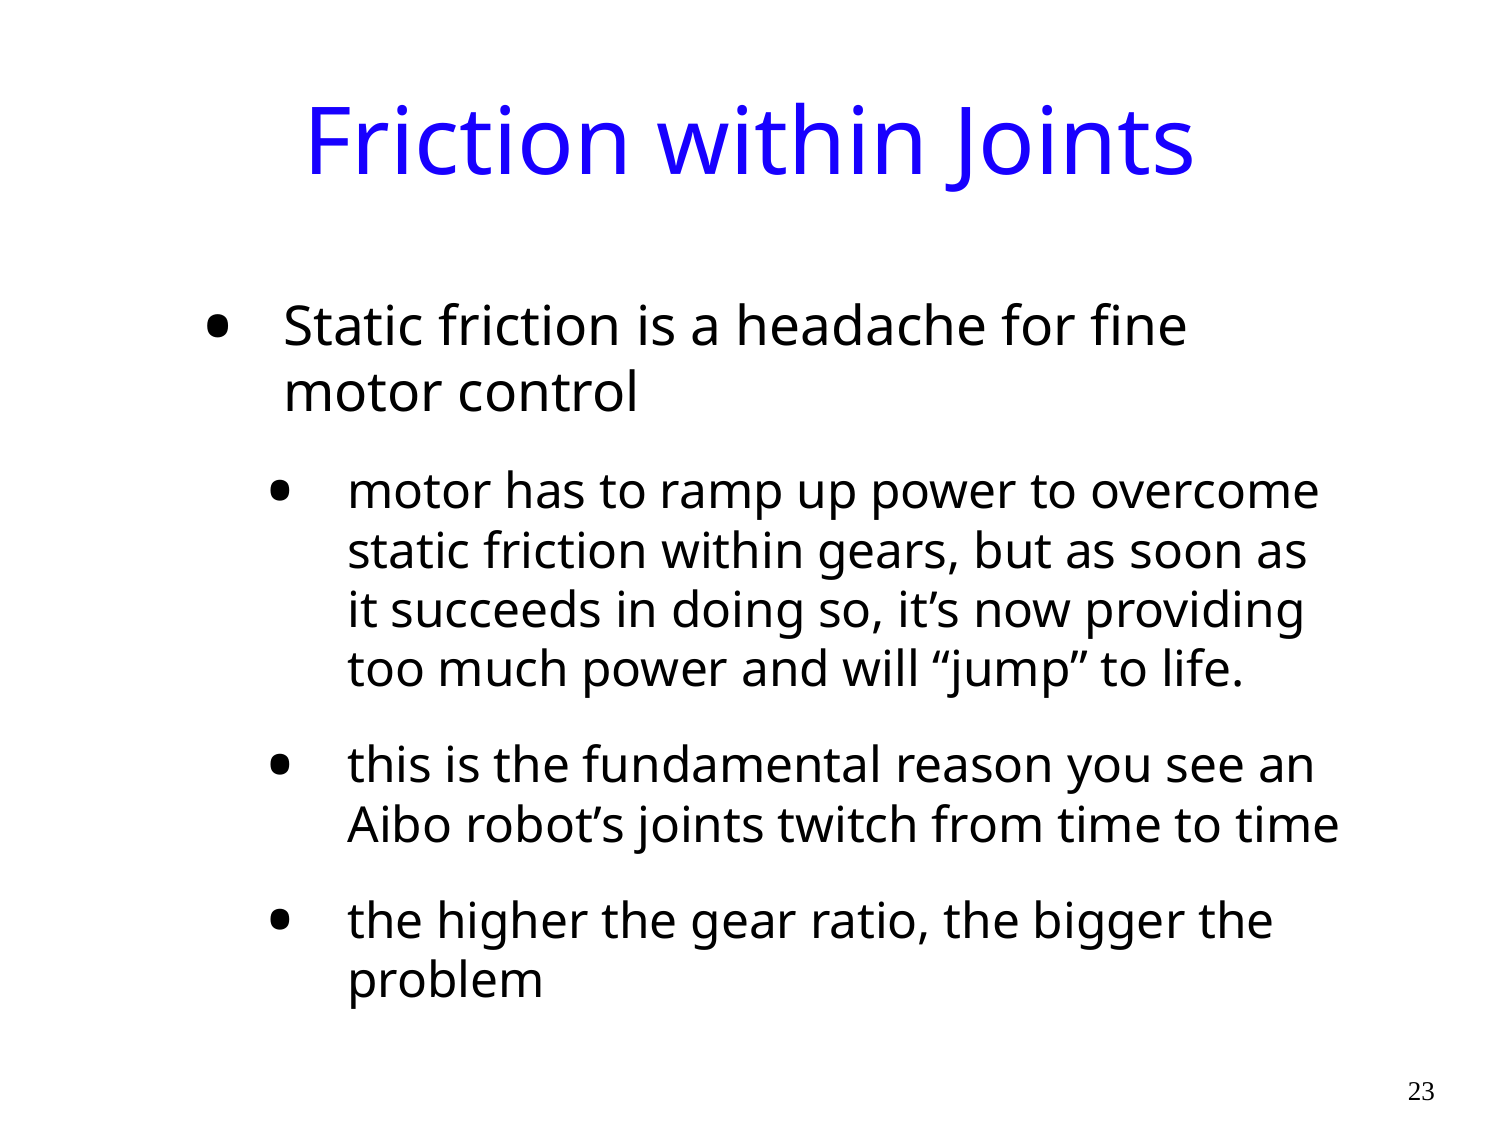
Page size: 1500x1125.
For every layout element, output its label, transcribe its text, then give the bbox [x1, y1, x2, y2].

list Static friction is a headache for fine motor control motor has to ramp up power to overcome static friction within gears, but as soon as it succeeds in doing so, it’s now providing too much power and will “jump” to life. this is the fundamental reason you see an Aibo robot’s joints twitch from time to time the higher the gear ratio, the bigger the problem [146, 275, 1354, 1023]
title Friction within Joints [146, 21, 1354, 252]
